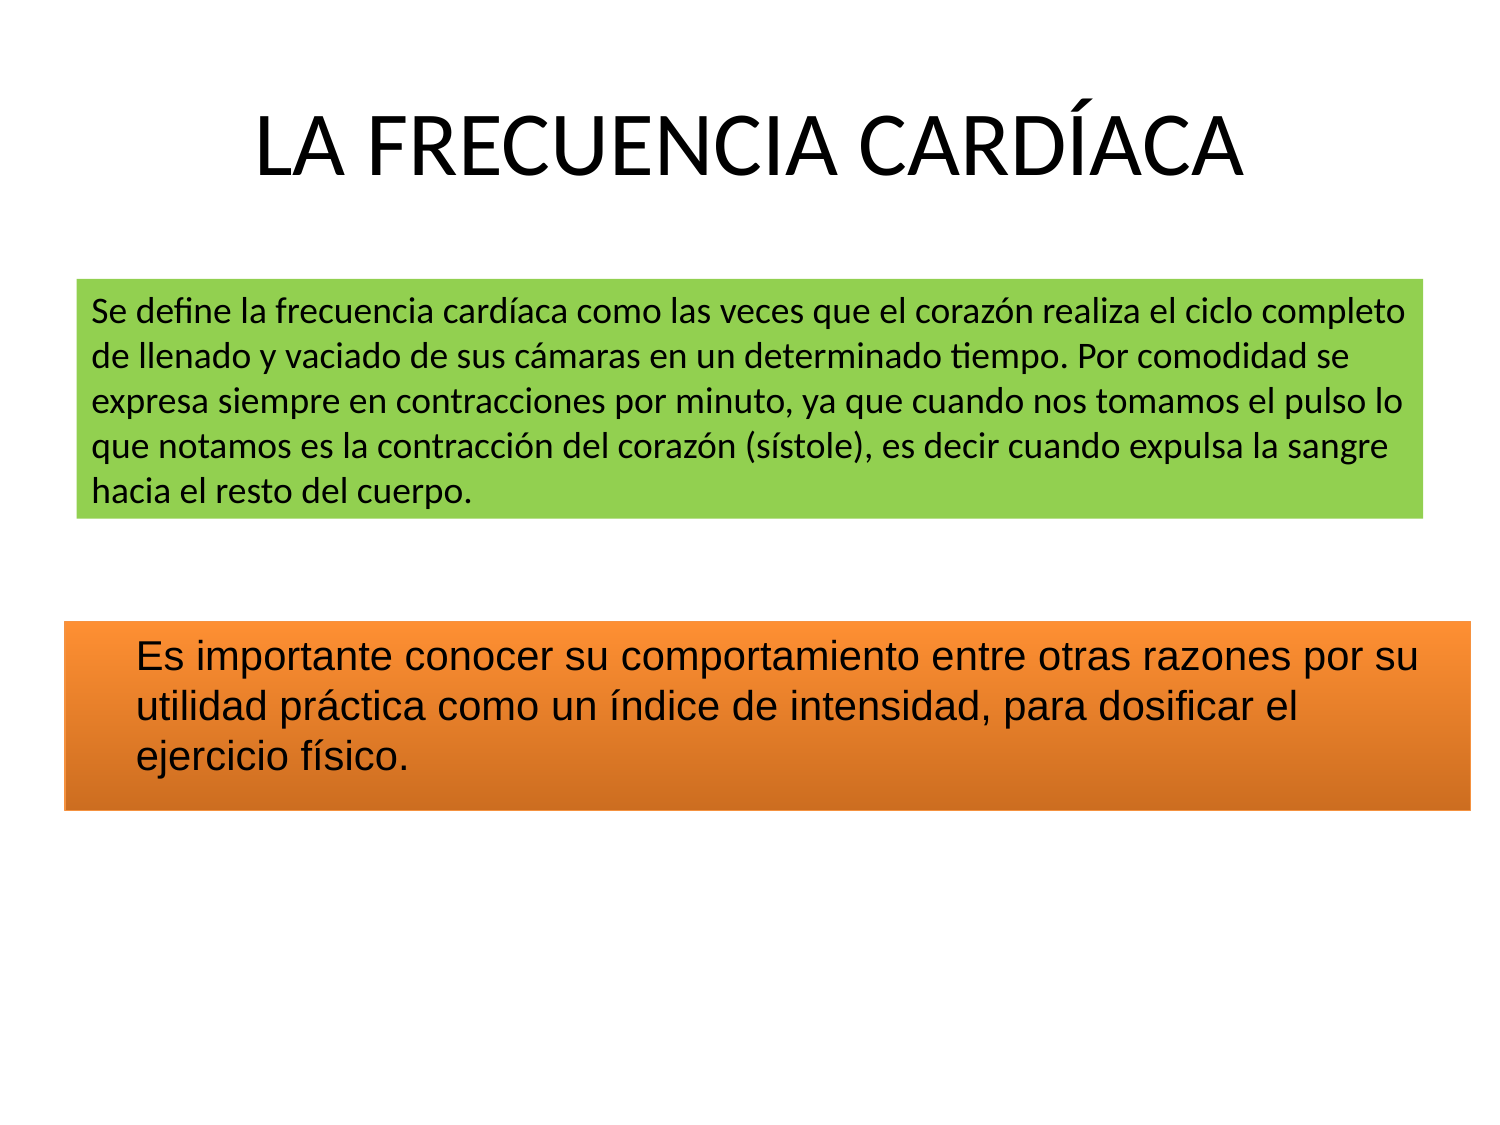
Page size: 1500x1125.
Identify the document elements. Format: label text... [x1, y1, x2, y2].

text_box Se define la frecuencia cardíaca como las veces que el corazón realiza el ciclo completo de llenado y vaciado de sus cámaras en un determinado tiempo. Por comodidad se expresa siempre en contracciones por minuto, ya que cuando nos tomamos el pulso lo que notamos es la contracción del corazón (sístole), es decir cuando expulsa la sangre hacia el resto del cuerpo. [76, 278, 1424, 519]
text_box LA FRECUENCIA CARDÍACA [75, 45, 1425, 233]
text_box Es importante conocer su comportamiento entre otras razones por su utilidad práctica como un índice de intensidad, para dosificar el ejercicio físico. [64, 621, 1471, 811]
